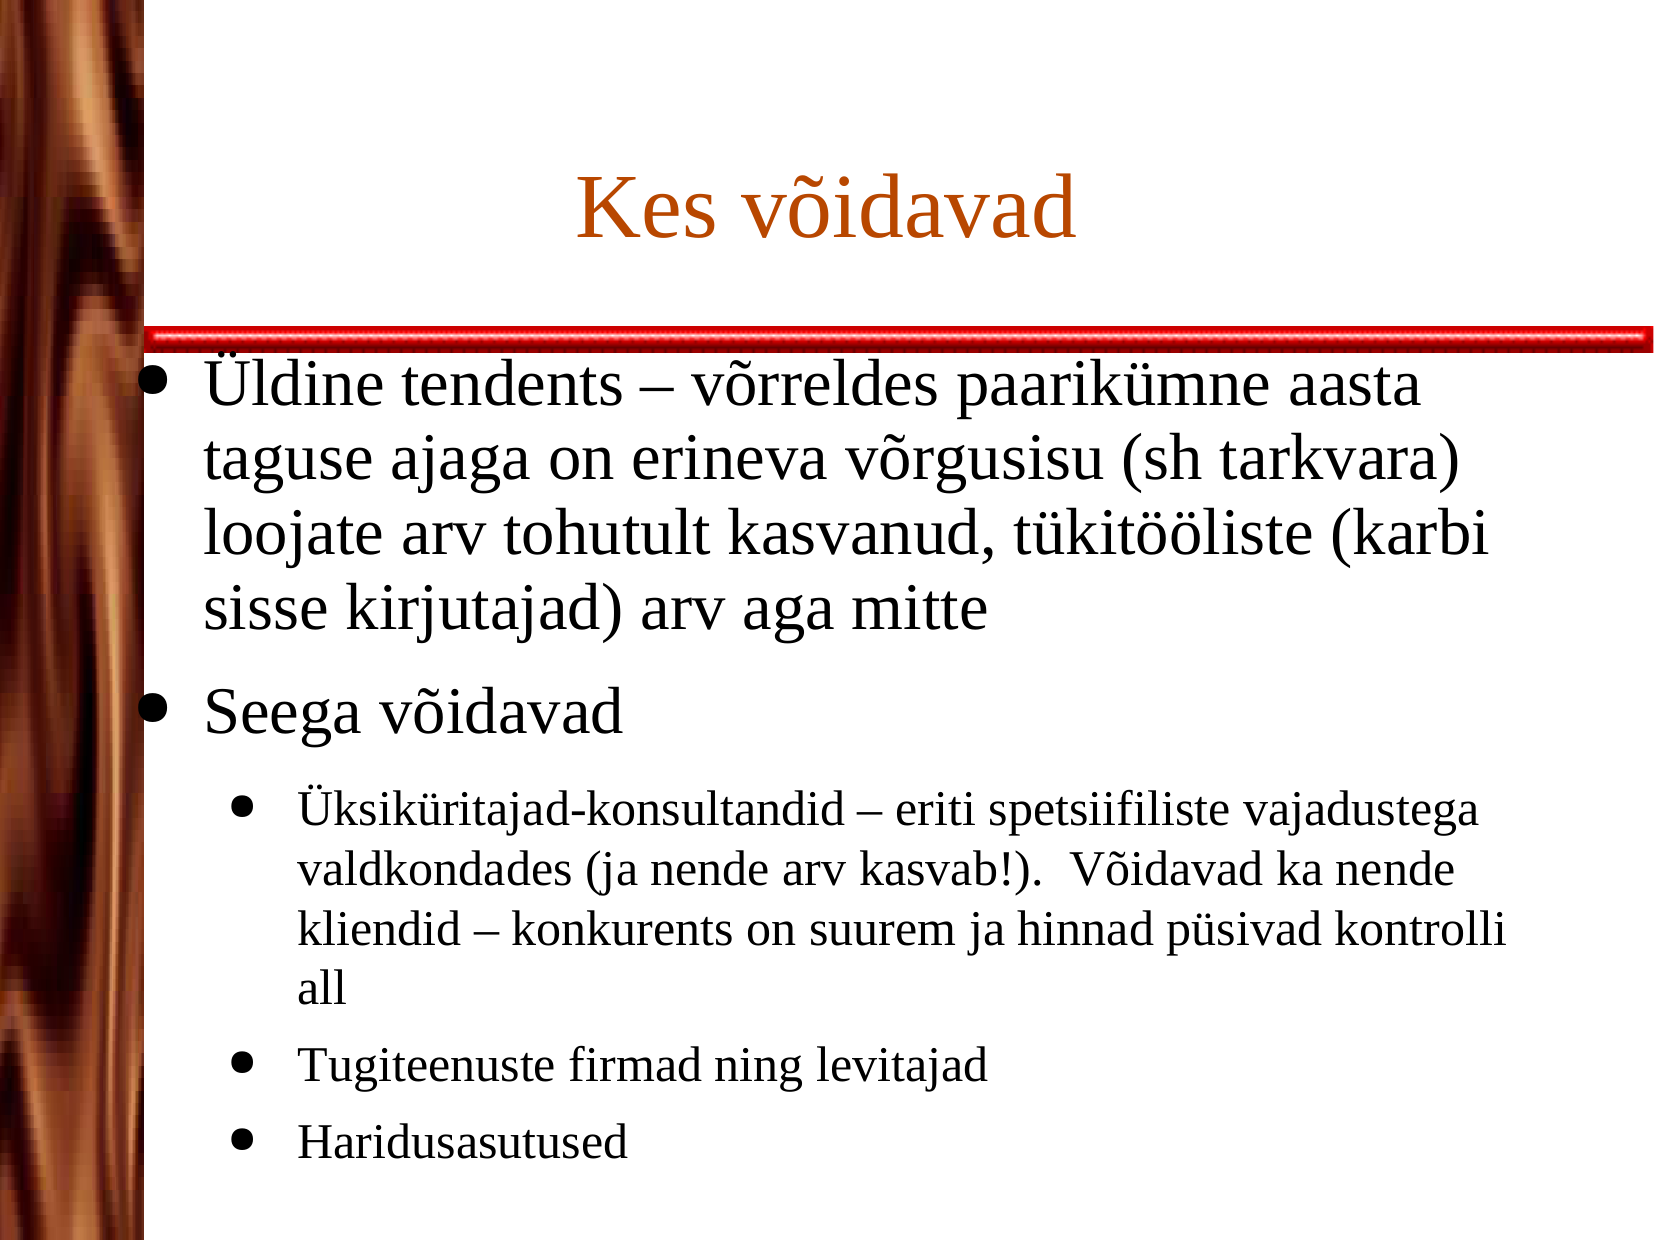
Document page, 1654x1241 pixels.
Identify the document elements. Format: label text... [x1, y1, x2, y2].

picture [0, 0, 1654, 1240]
title Kes võidavad [121, 98, 1533, 314]
list Üldine tendents – võrreldes paarikümne aasta taguse ajaga on erineva võrgusisu (sh tarkvara) loojate arv tohutult kasvanud, tükitööliste (karbi sisse kirjutajad) arv aga mitte Seega võidavad Üksiküritajad-konsultandid – eriti spetsiifiliste vajadustega valdkondades (ja nende arv kasvab!). Võidavad ka nende kliendid – konkurents on suurem ja hinnad püsivad kontrolli all Tugiteenuste firmad ning levitajad Haridusasutused [121, 344, 1533, 1169]
